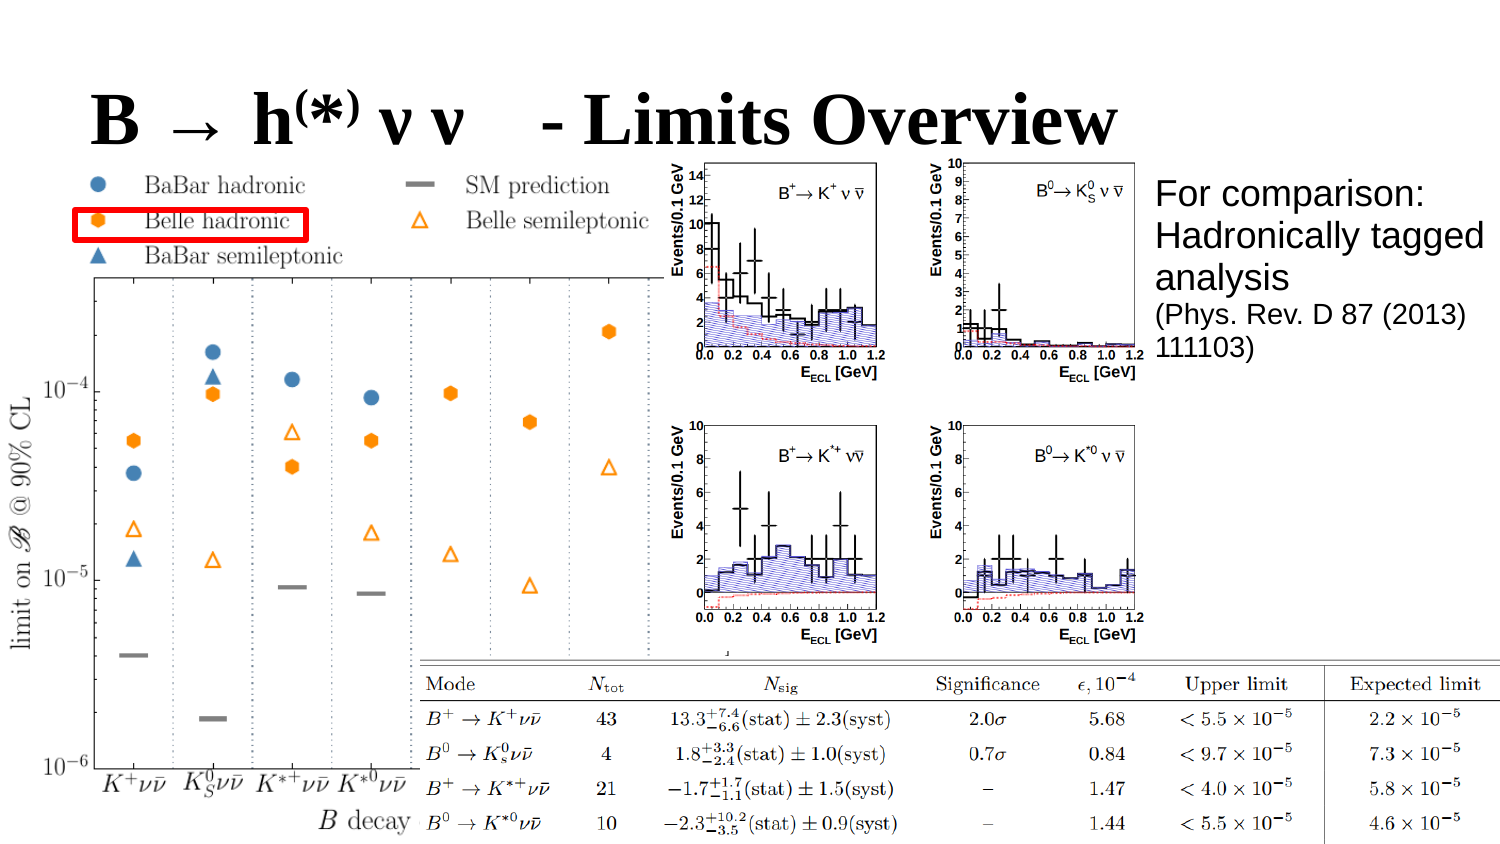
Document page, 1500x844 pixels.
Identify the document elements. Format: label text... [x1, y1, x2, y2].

text_box For comparison: Hadronically tagged analysis (Phys. Rev. D 87 (2013) 111103) [1140, 165, 1500, 540]
title B → h(*) ν ν - Limits Overview [75, 33, 1425, 175]
picture [0, 155, 1500, 844]
